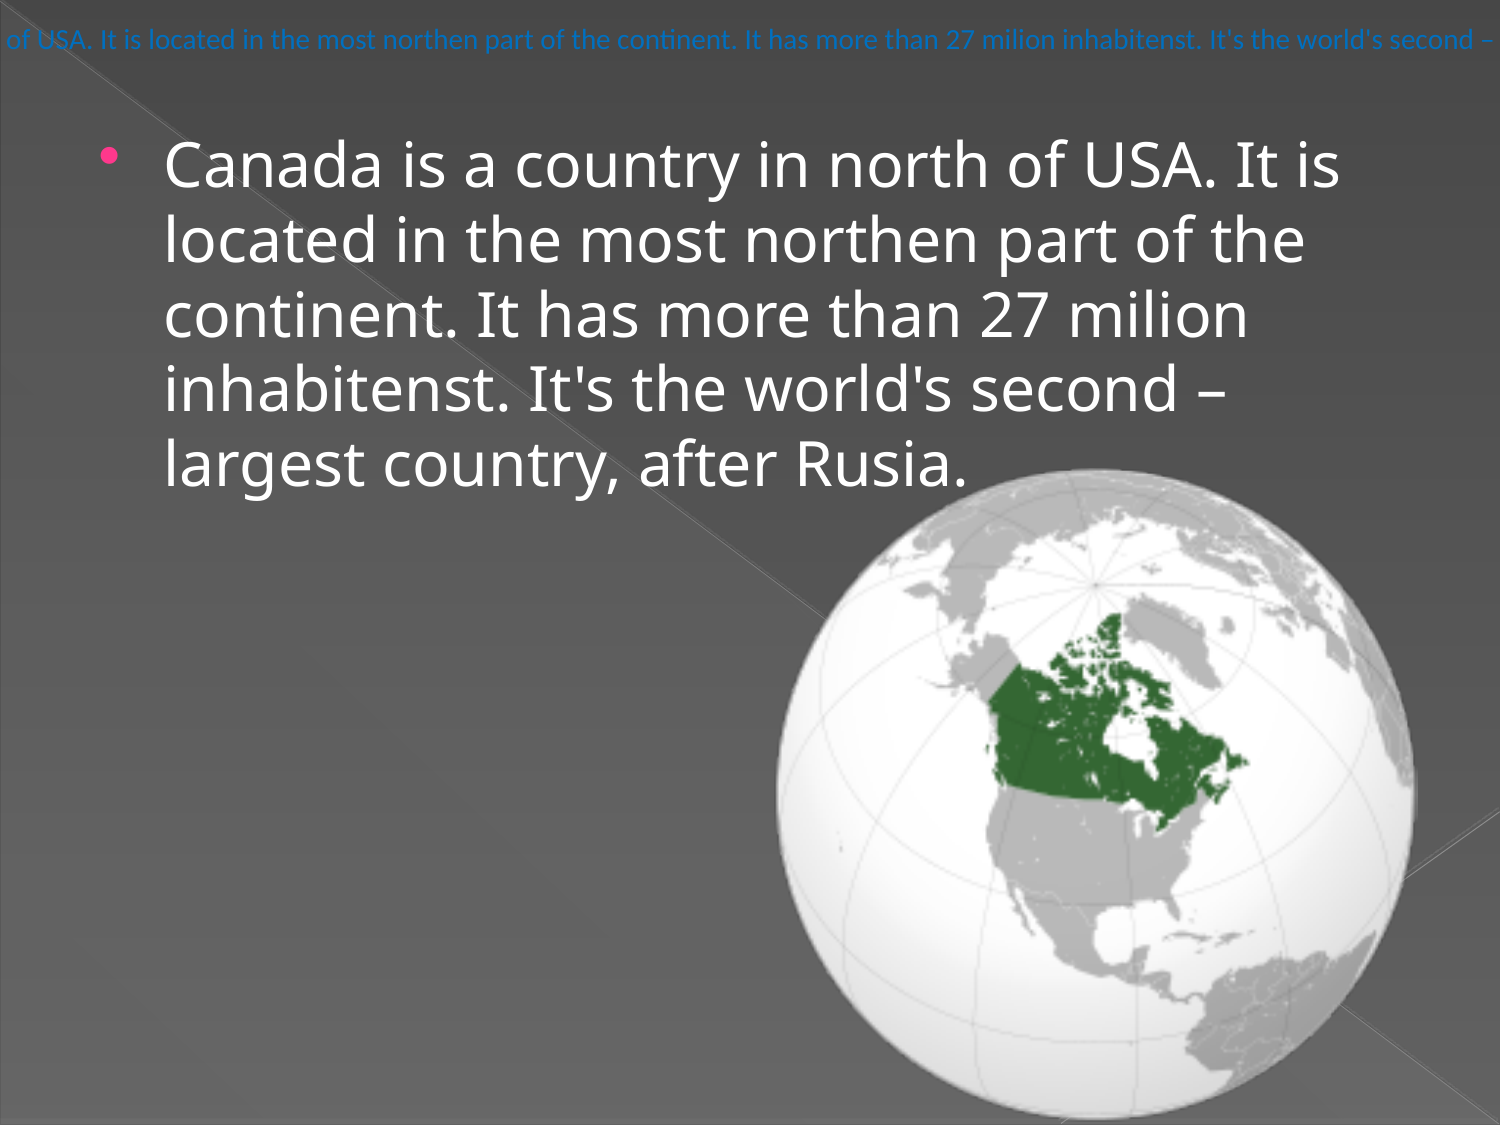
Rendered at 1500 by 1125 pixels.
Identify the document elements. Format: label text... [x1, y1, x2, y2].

text_box Canada is a country in north of USA. It is located in the most northen part of the continent. It has more than 27 milion inhabitenst. It's the world's second – largest country, after Rusia. [0, 12, 1500, 63]
list Canada is a country in north of USA. It is located in the most northen part of the continent. It has more than 27 milion inhabitenst. It's the world's second – largest country, after Rusia. [75, 117, 1425, 668]
picture [773, 468, 1418, 1125]
